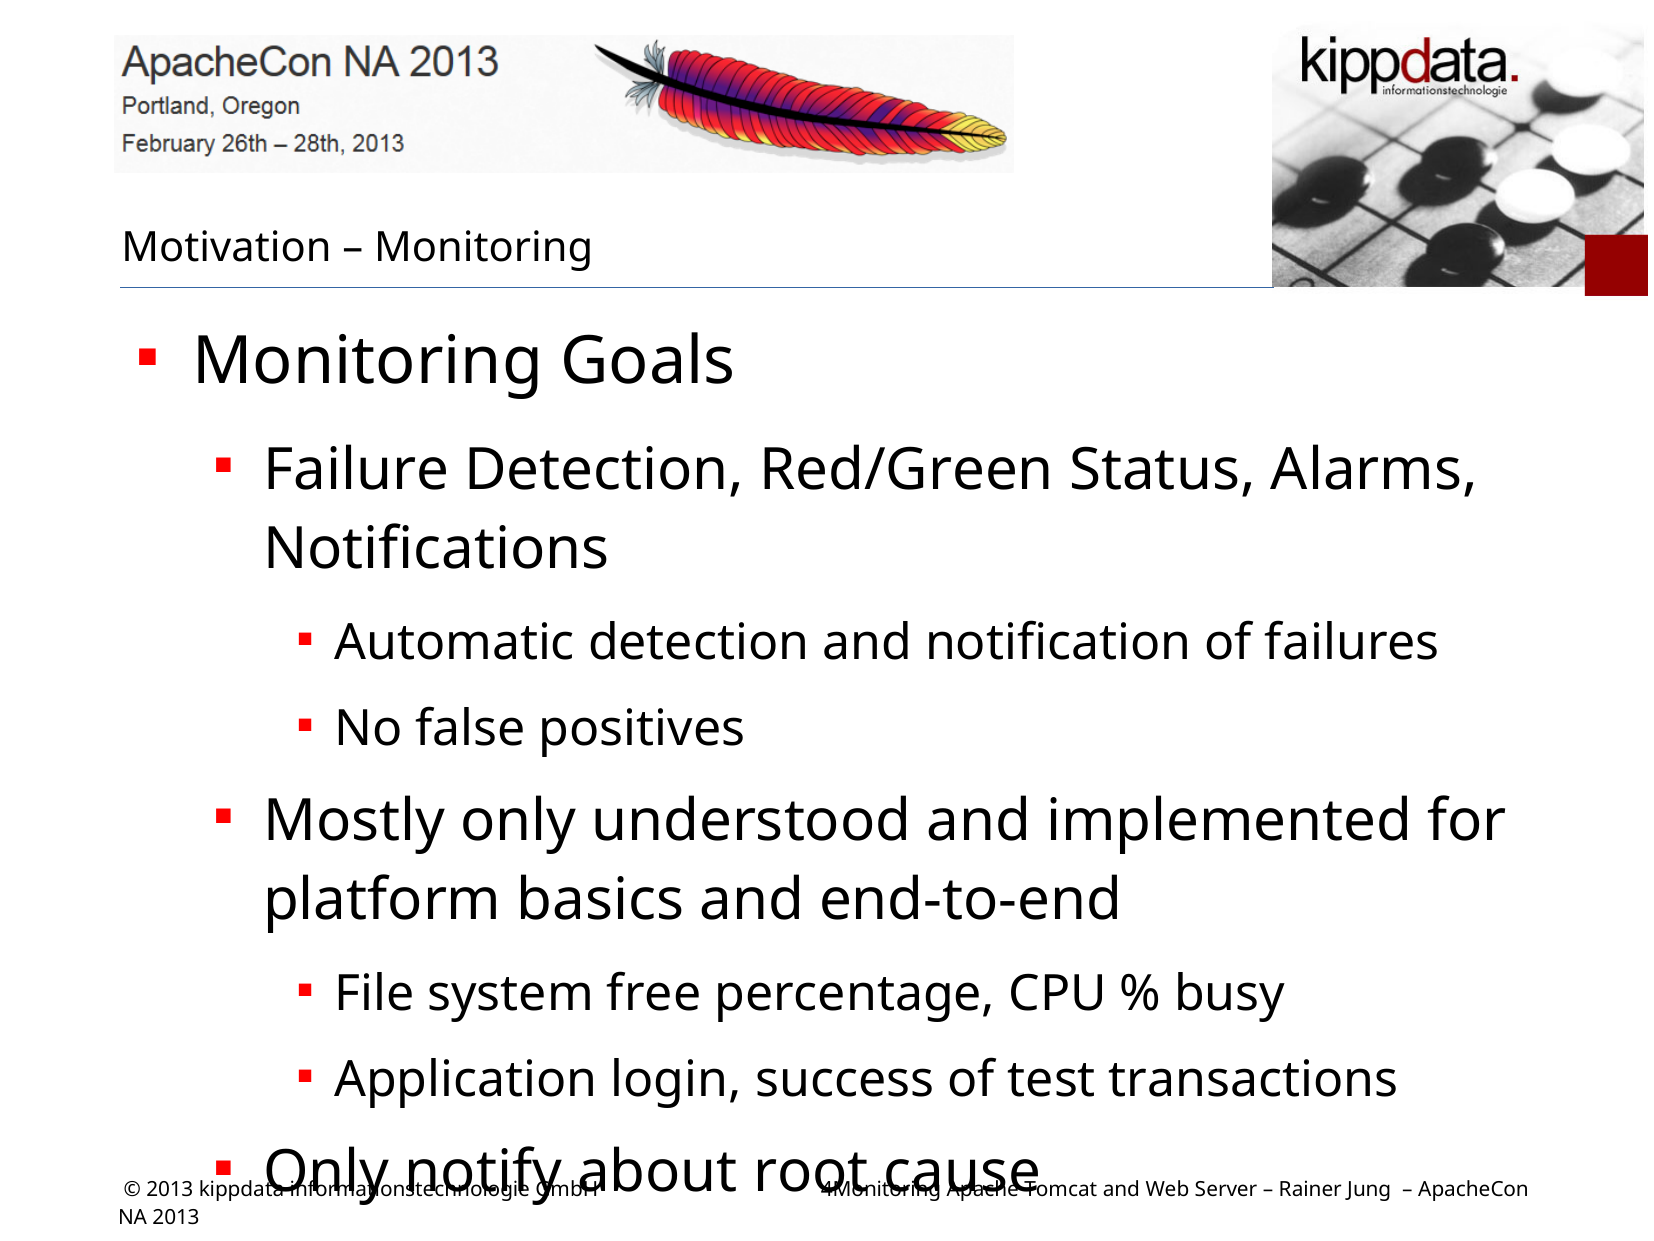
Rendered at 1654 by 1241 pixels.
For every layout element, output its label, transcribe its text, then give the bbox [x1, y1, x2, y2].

picture [114, 35, 1014, 173]
title Motivation – Monitoring [121, 204, 1242, 286]
list Monitoring Goals Failure Detection, Red/Green Status, Alarms, Notifications Automatic detection and notification of failures No false positives Mostly only understood and implemented for platform basics and end-to-end File system free percentage, CPU % busy Application login, success of test transactions Only notify about root cause Hard to fulfill [121, 312, 1556, 1127]
picture [1272, 5, 1648, 302]
